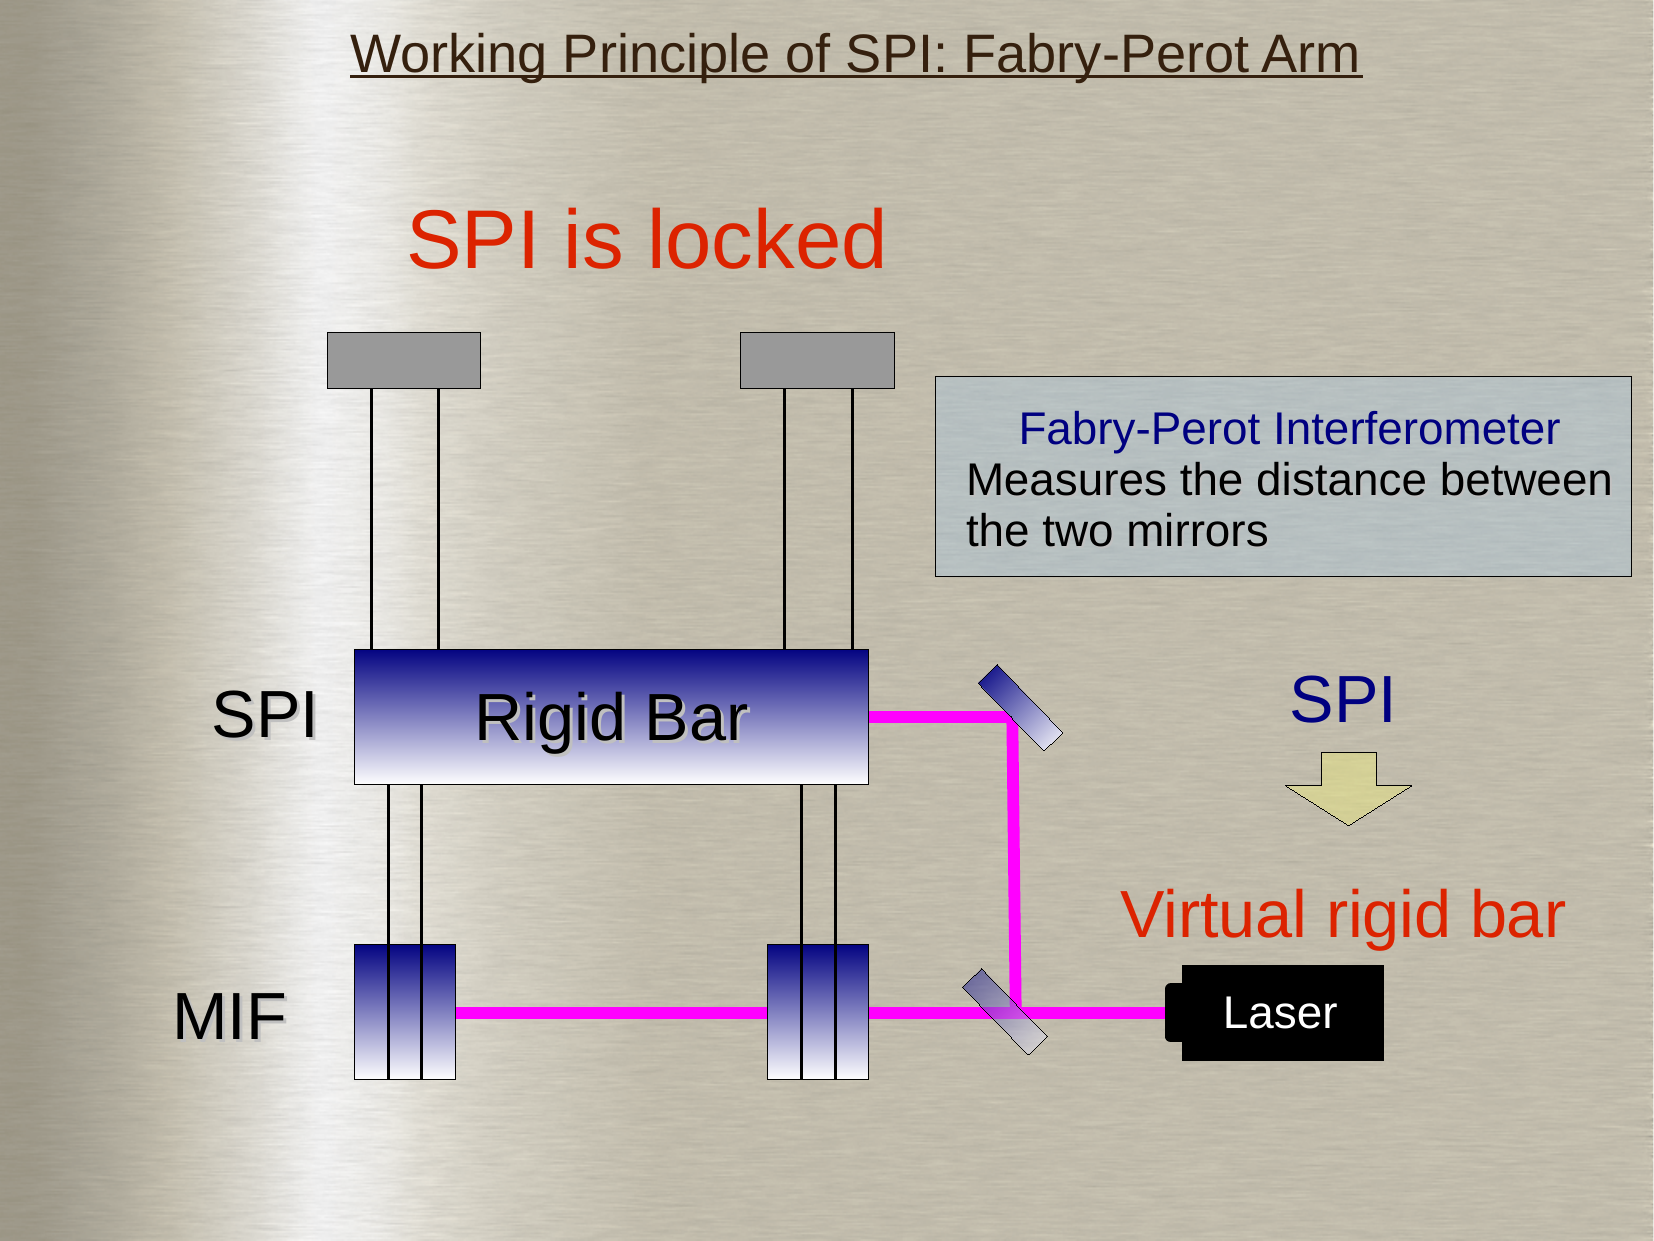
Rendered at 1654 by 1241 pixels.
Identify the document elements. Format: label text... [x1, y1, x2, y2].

text_box [327, 332, 481, 389]
text_box [1285, 752, 1412, 826]
text_box [767, 944, 800, 1080]
picture [0, 0, 1654, 1241]
text_box MIF [157, 971, 302, 1062]
text_box [423, 944, 456, 1080]
text_box Fabry-Perot Interferometer Measures the distance between the two mirrors [951, 395, 1617, 564]
text_box [354, 944, 387, 1080]
text_box [1170, 965, 1384, 1061]
text_box [962, 968, 1048, 1055]
text_box Rigid Bar [354, 649, 869, 785]
text_box [390, 944, 420, 1080]
text_box [740, 332, 895, 389]
text_box [837, 944, 869, 1080]
text_box [803, 944, 834, 1080]
text_box SPI [196, 669, 335, 759]
text_box [978, 664, 1063, 751]
text_box Working Principle of SPI: Fabry-Perot Arm [335, 16, 1358, 92]
text_box SPI is locked [391, 185, 907, 294]
text_box SPI Virtual rigid bar [1105, 654, 1584, 943]
text_box Laser [1208, 979, 1365, 1054]
text_box [935, 376, 1632, 577]
